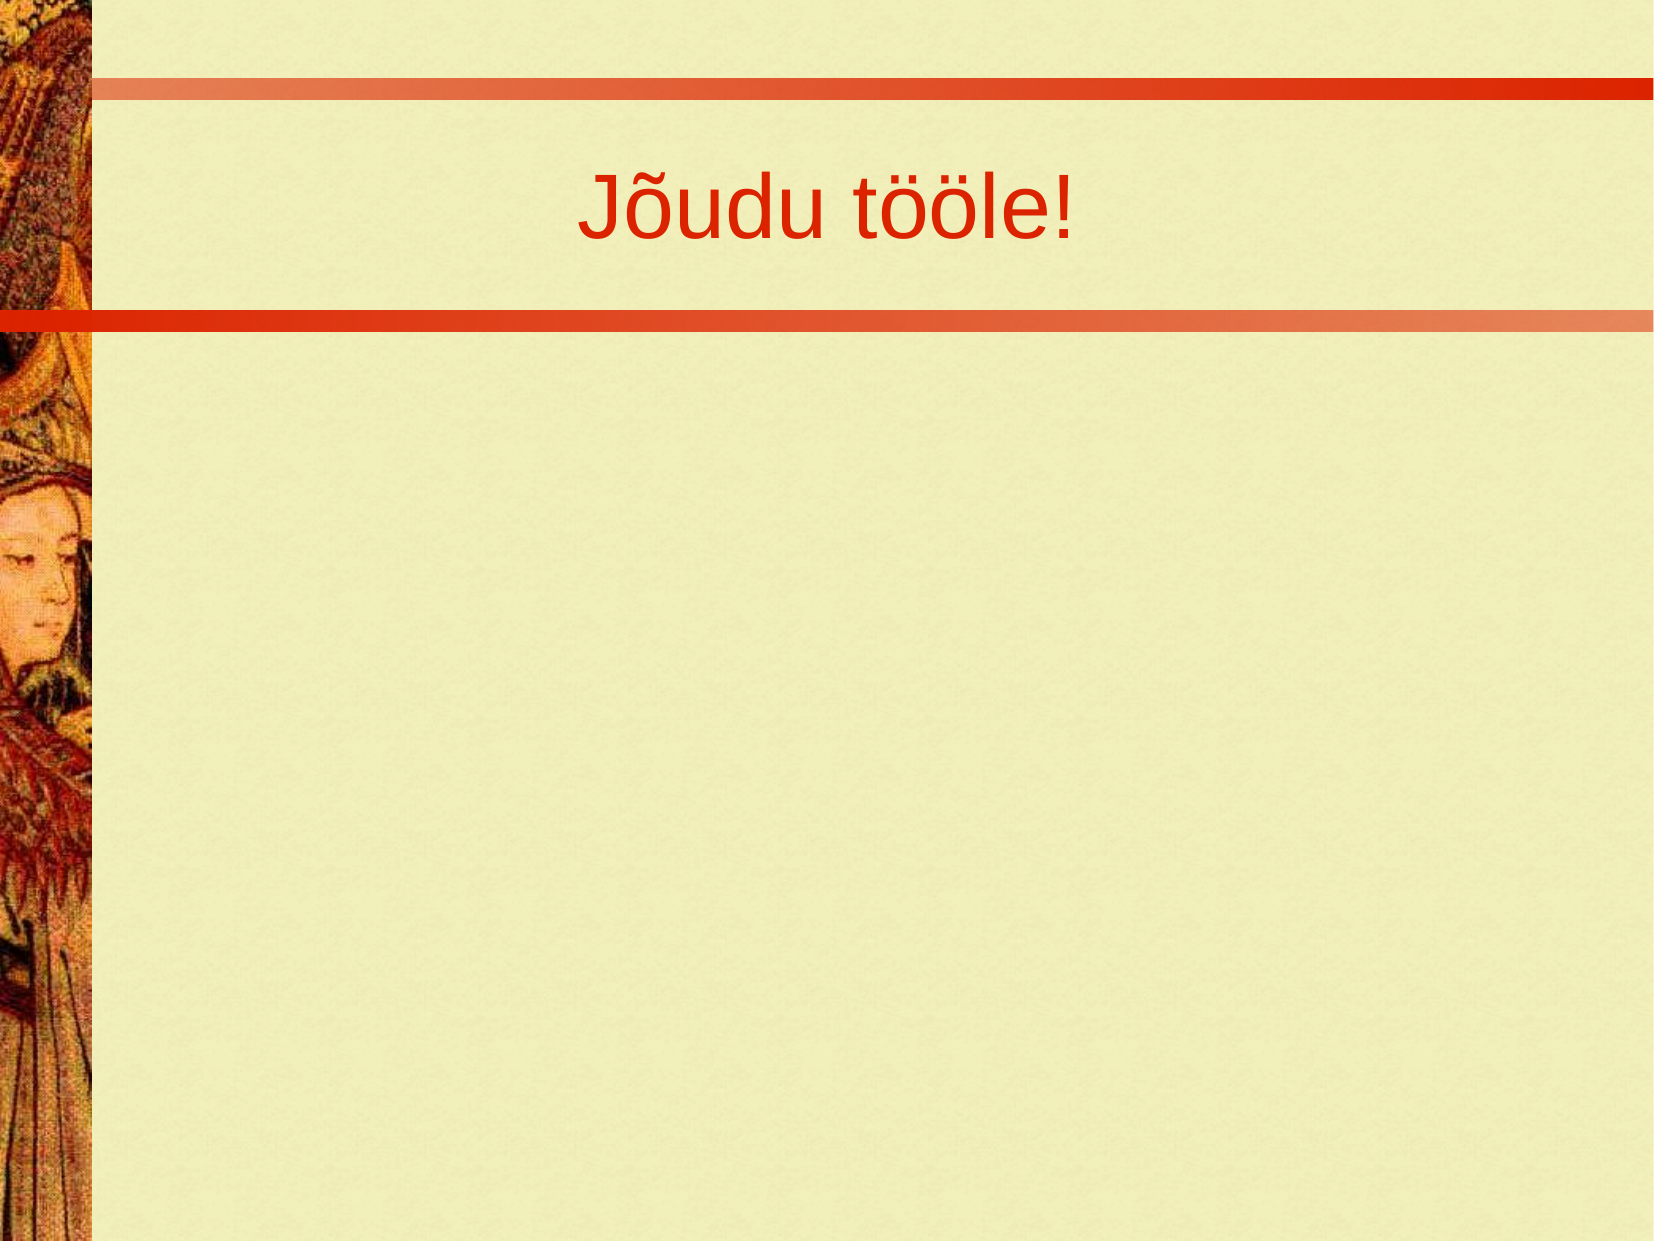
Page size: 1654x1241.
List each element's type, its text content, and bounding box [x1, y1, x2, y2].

picture [0, 0, 1654, 310]
picture [0, 332, 1654, 1241]
title Jõudu tööle! [121, 102, 1534, 311]
